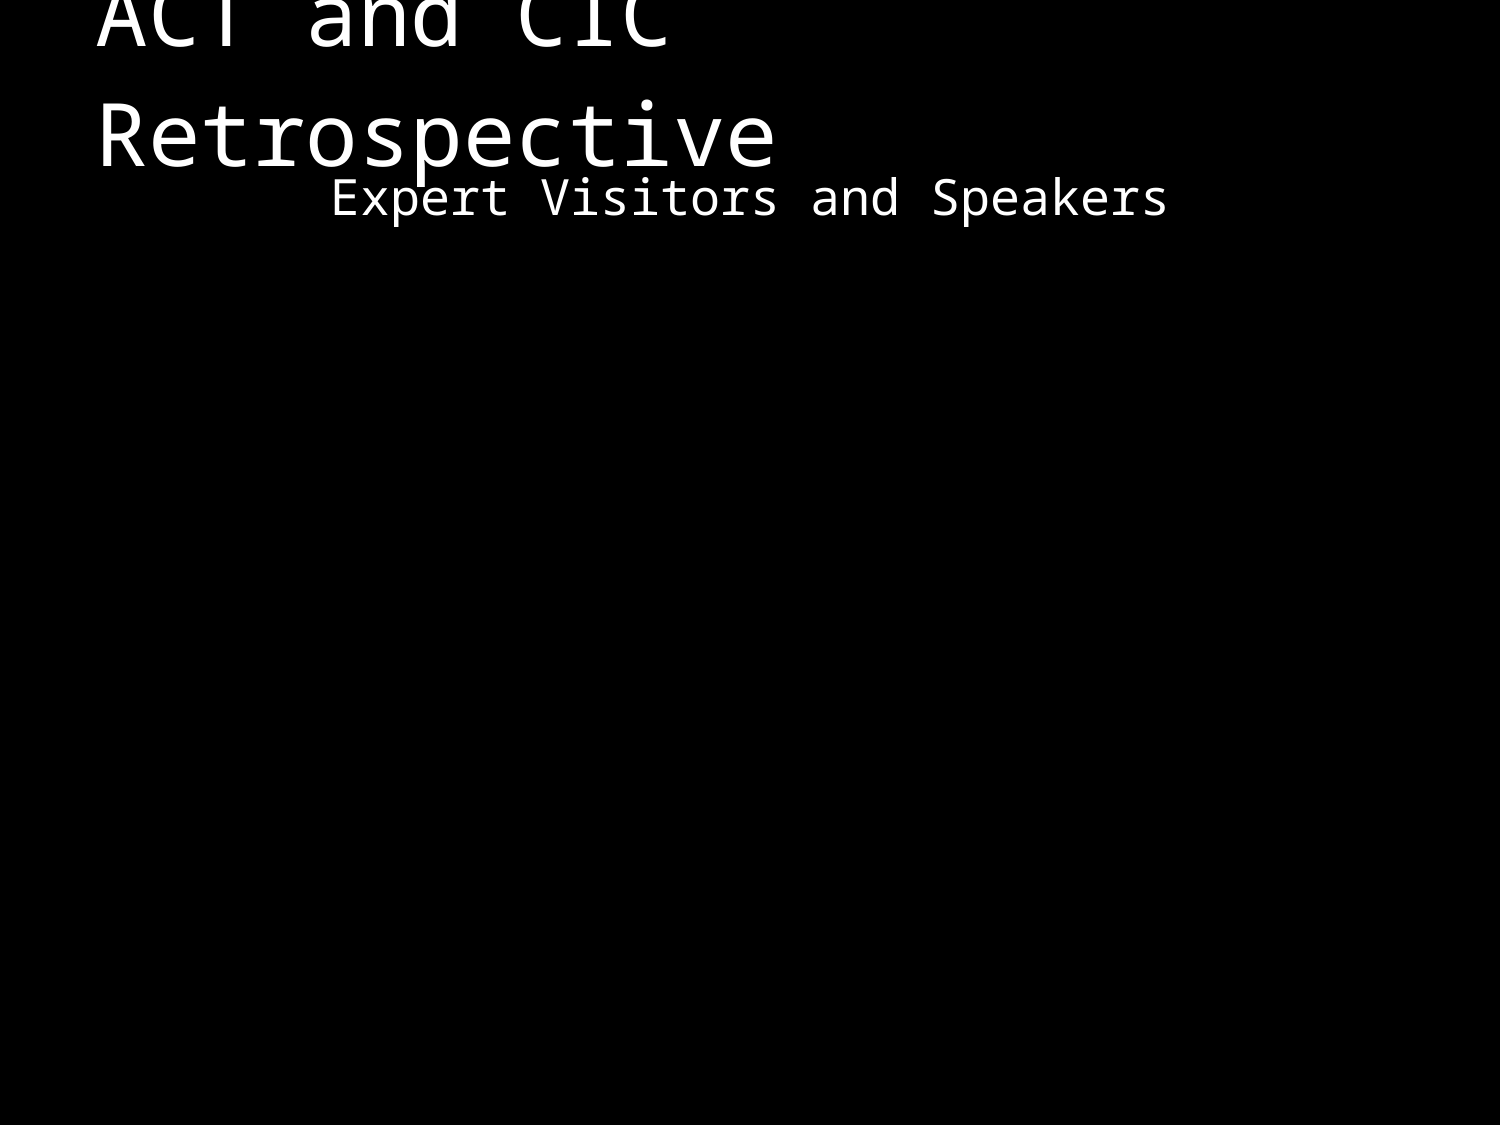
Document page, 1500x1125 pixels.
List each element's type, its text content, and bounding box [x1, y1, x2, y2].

title ACT and CIC Retrospective [90, 0, 1409, 157]
text_box Expert Visitors and Speakers [58, 157, 1442, 294]
